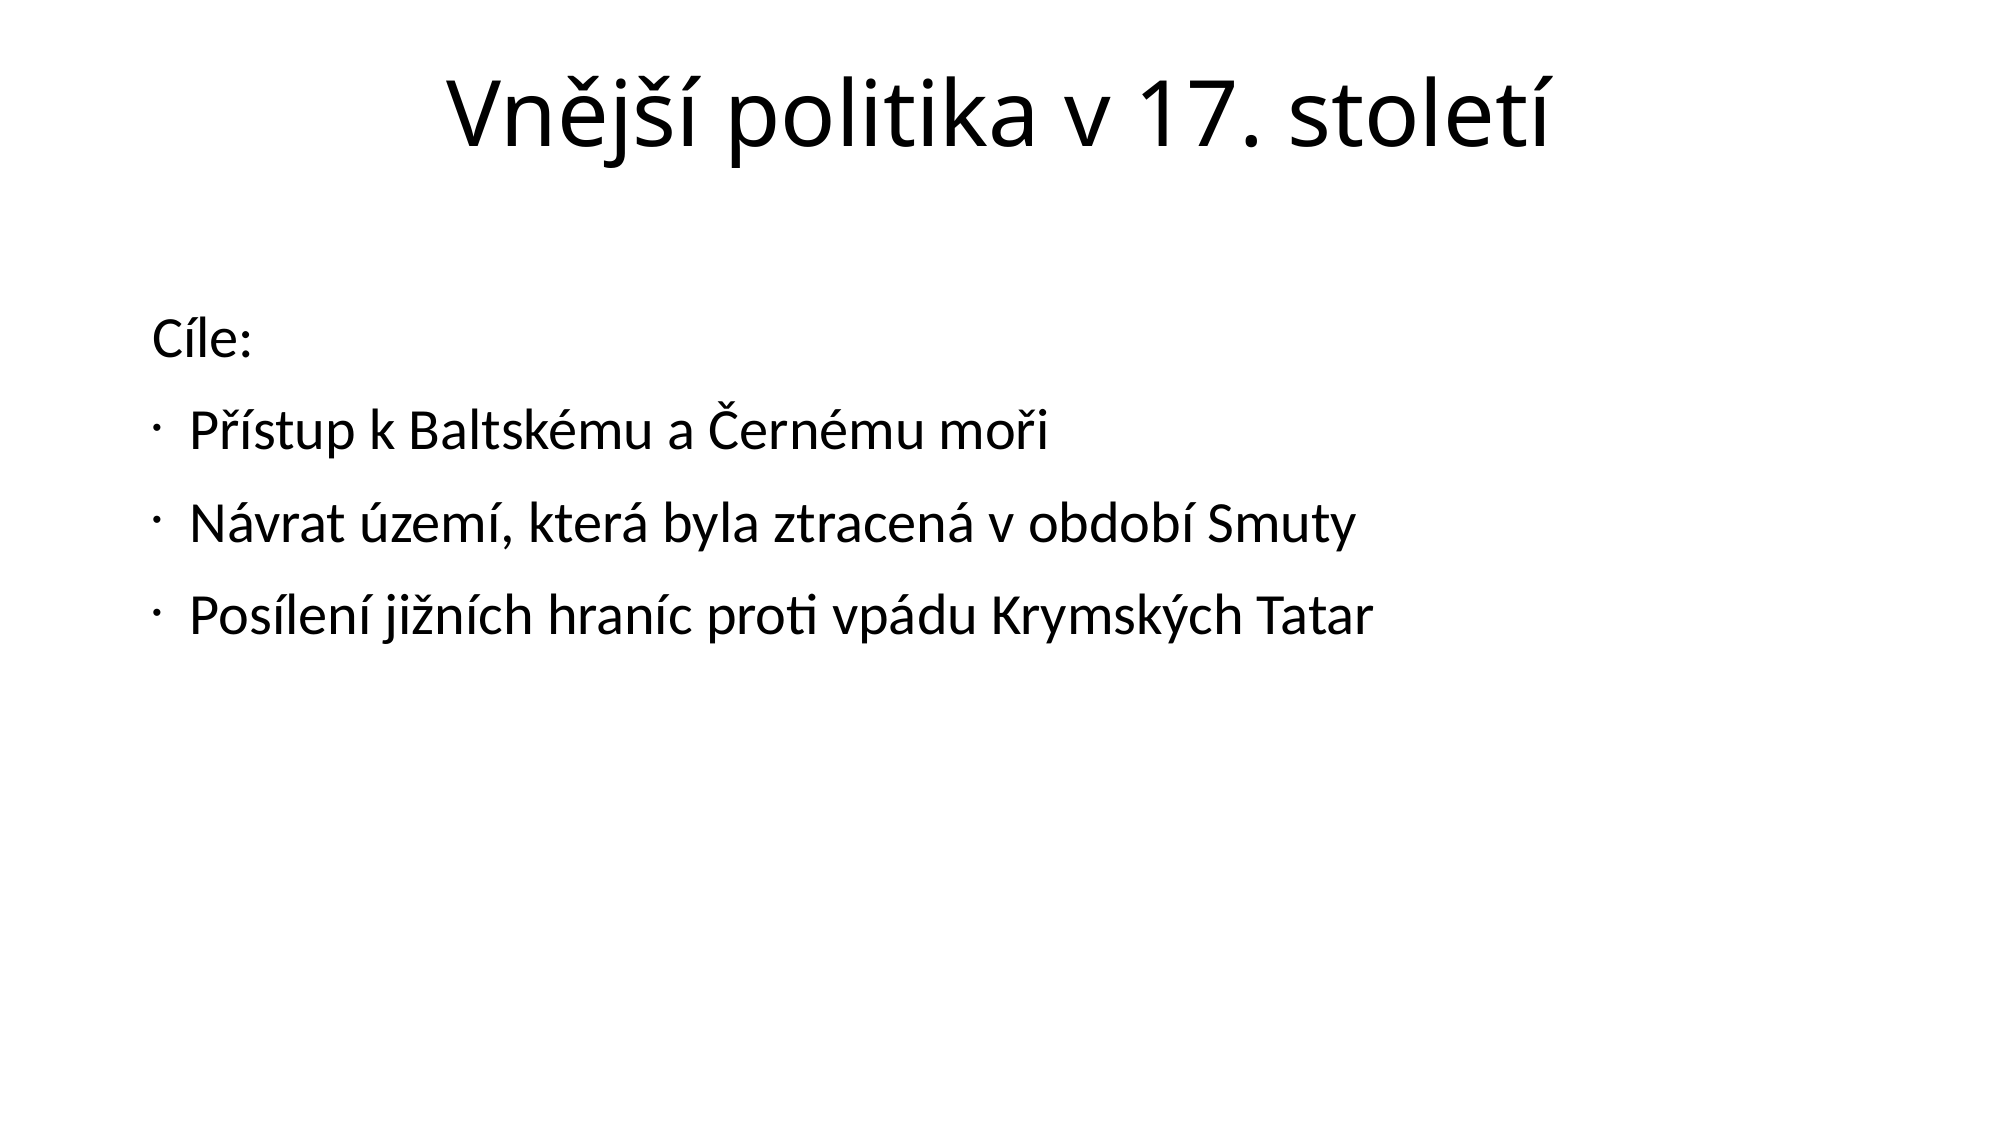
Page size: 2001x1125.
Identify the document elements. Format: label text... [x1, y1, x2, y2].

list Cíle: Přístup k Baltskému a Černému moři Návrat území, která byla ztracená v období Smuty Posílení jižních hraníc proti vpádu Krymských Tatar [137, 299, 1863, 1014]
title Vnější politika v 17. století [137, 59, 1863, 278]
